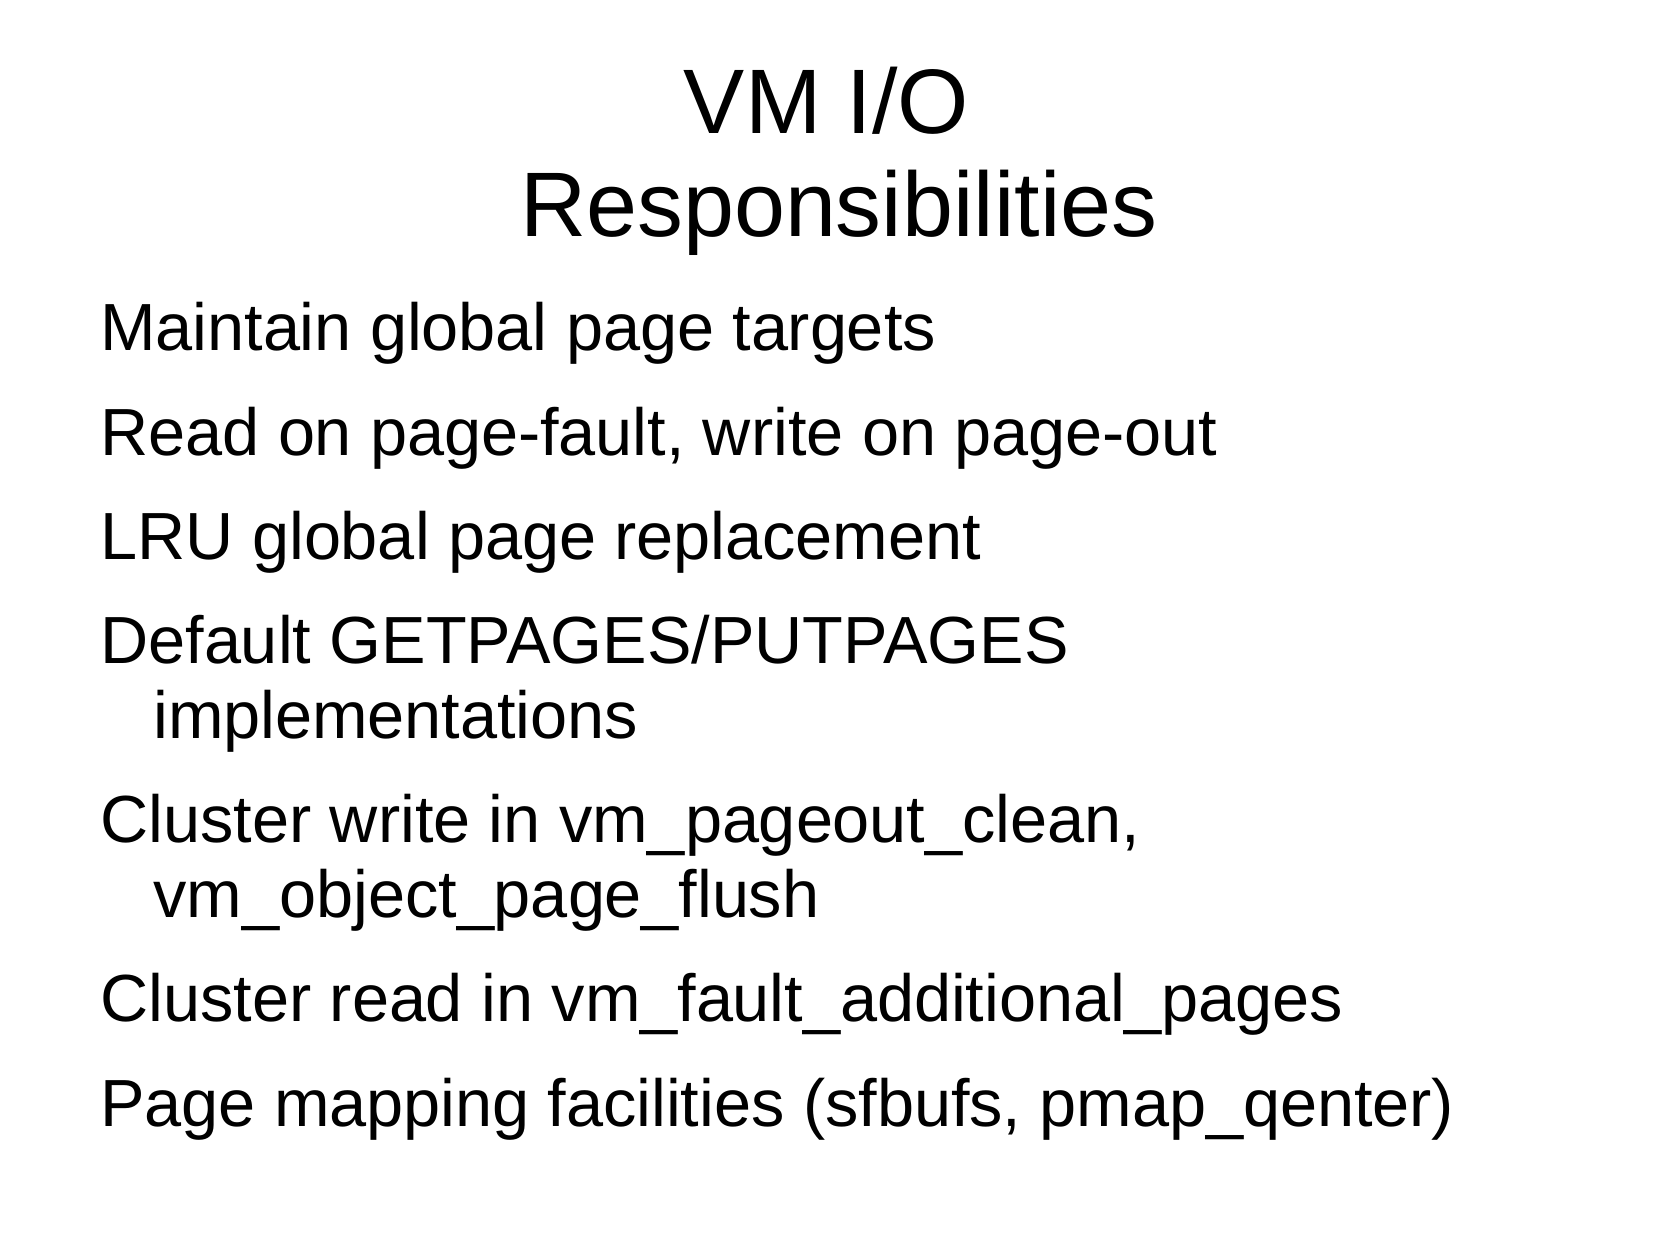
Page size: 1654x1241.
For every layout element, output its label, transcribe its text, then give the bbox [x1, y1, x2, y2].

list Maintain global page targets Read on page-fault, write on page-out LRU global page replacement Default GETPAGES/PUTPAGES implementations Cluster write in vm_pageout_clean, vm_object_page_flush Cluster read in vm_fault_additional_pages Page mapping facilities (sfbufs, pmap_qenter) [82, 290, 1571, 1141]
title VM I/O Responsibilities [82, 50, 1571, 256]
